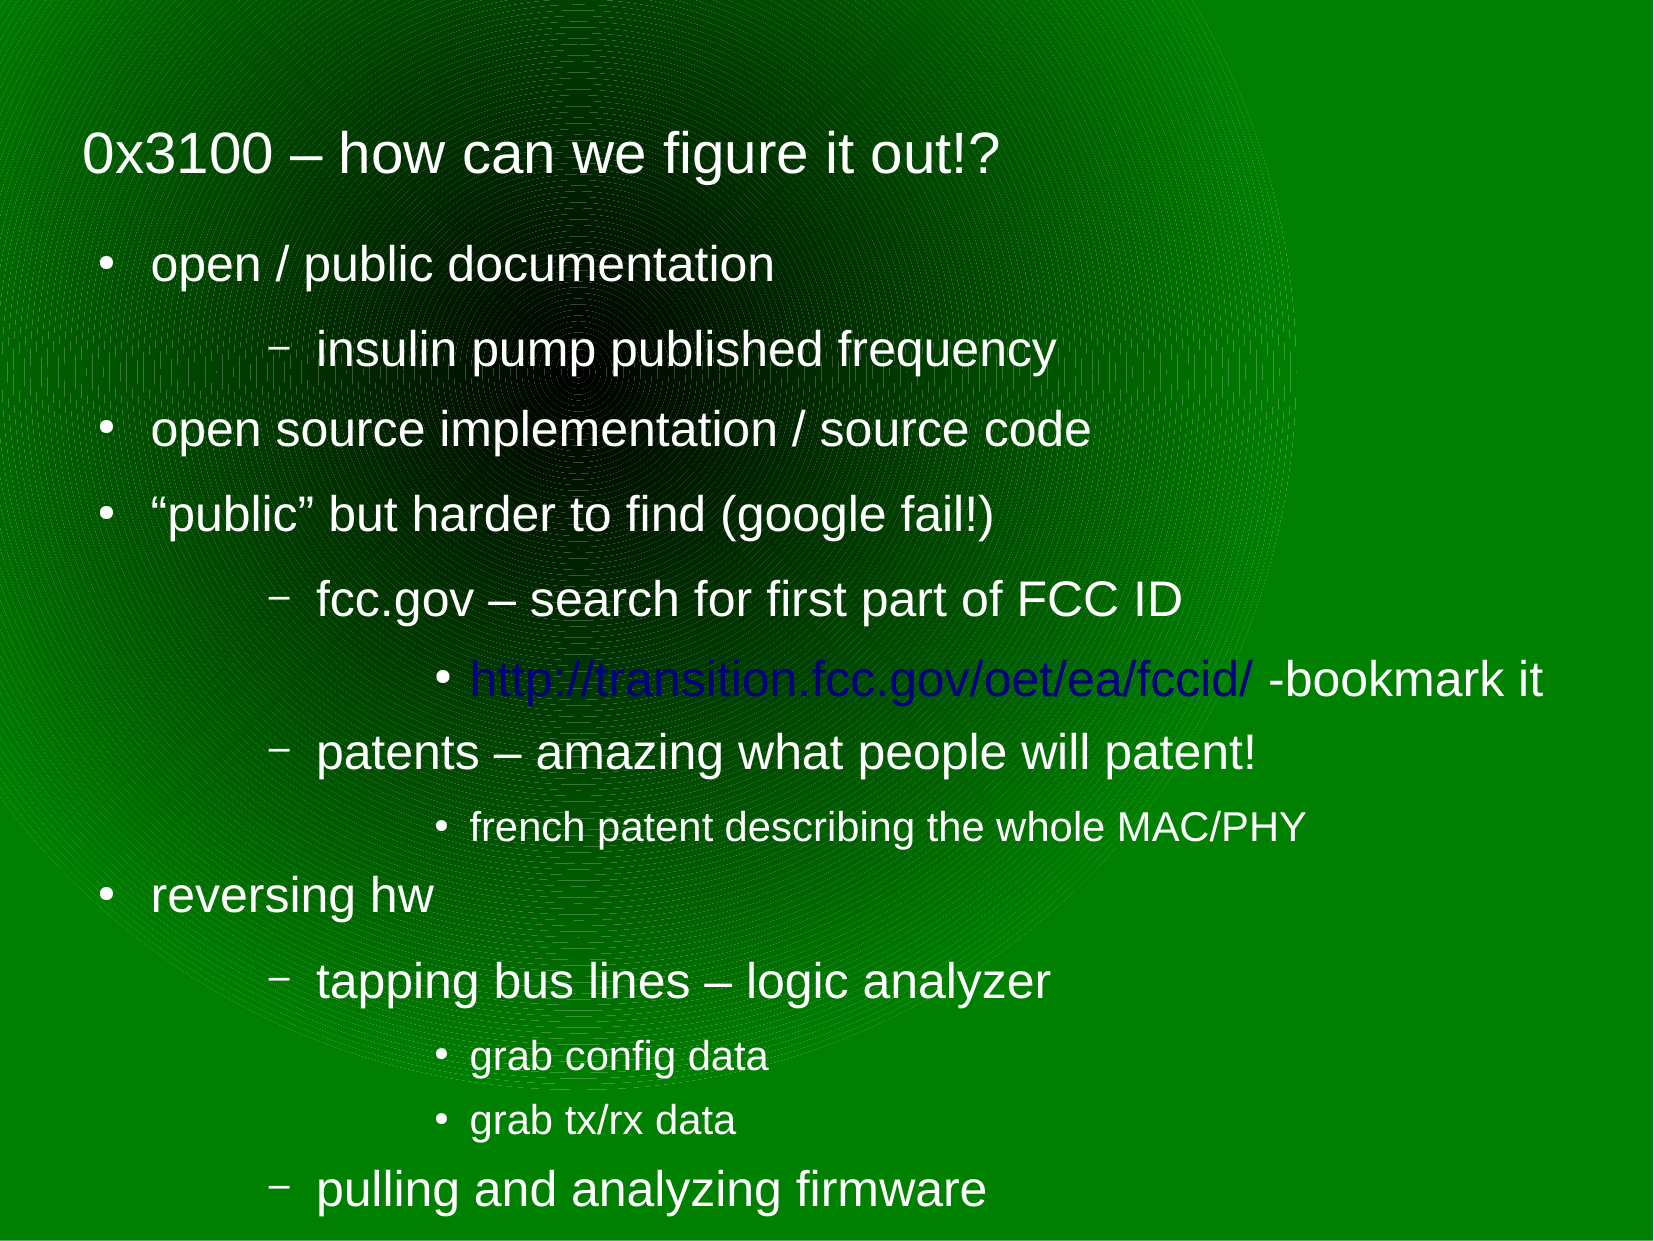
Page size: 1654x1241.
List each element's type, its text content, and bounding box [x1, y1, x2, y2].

list open / public documentation insulin pump published frequency open source implementation / source code “public” but harder to find (google fail!) fcc.gov – search for first part of FCC ID http://transition.fcc.gov/oet/ea/fccid/ -bookmark it patents – amazing what people will patent! french patent describing the whole MAC/PHY reversing hw tapping bus lines – logic analyzer grab config data grab tx/rx data pulling and analyzing firmware [79, 236, 1568, 1241]
title 0x3100 – how can we figure it out!? [82, 49, 1571, 257]
